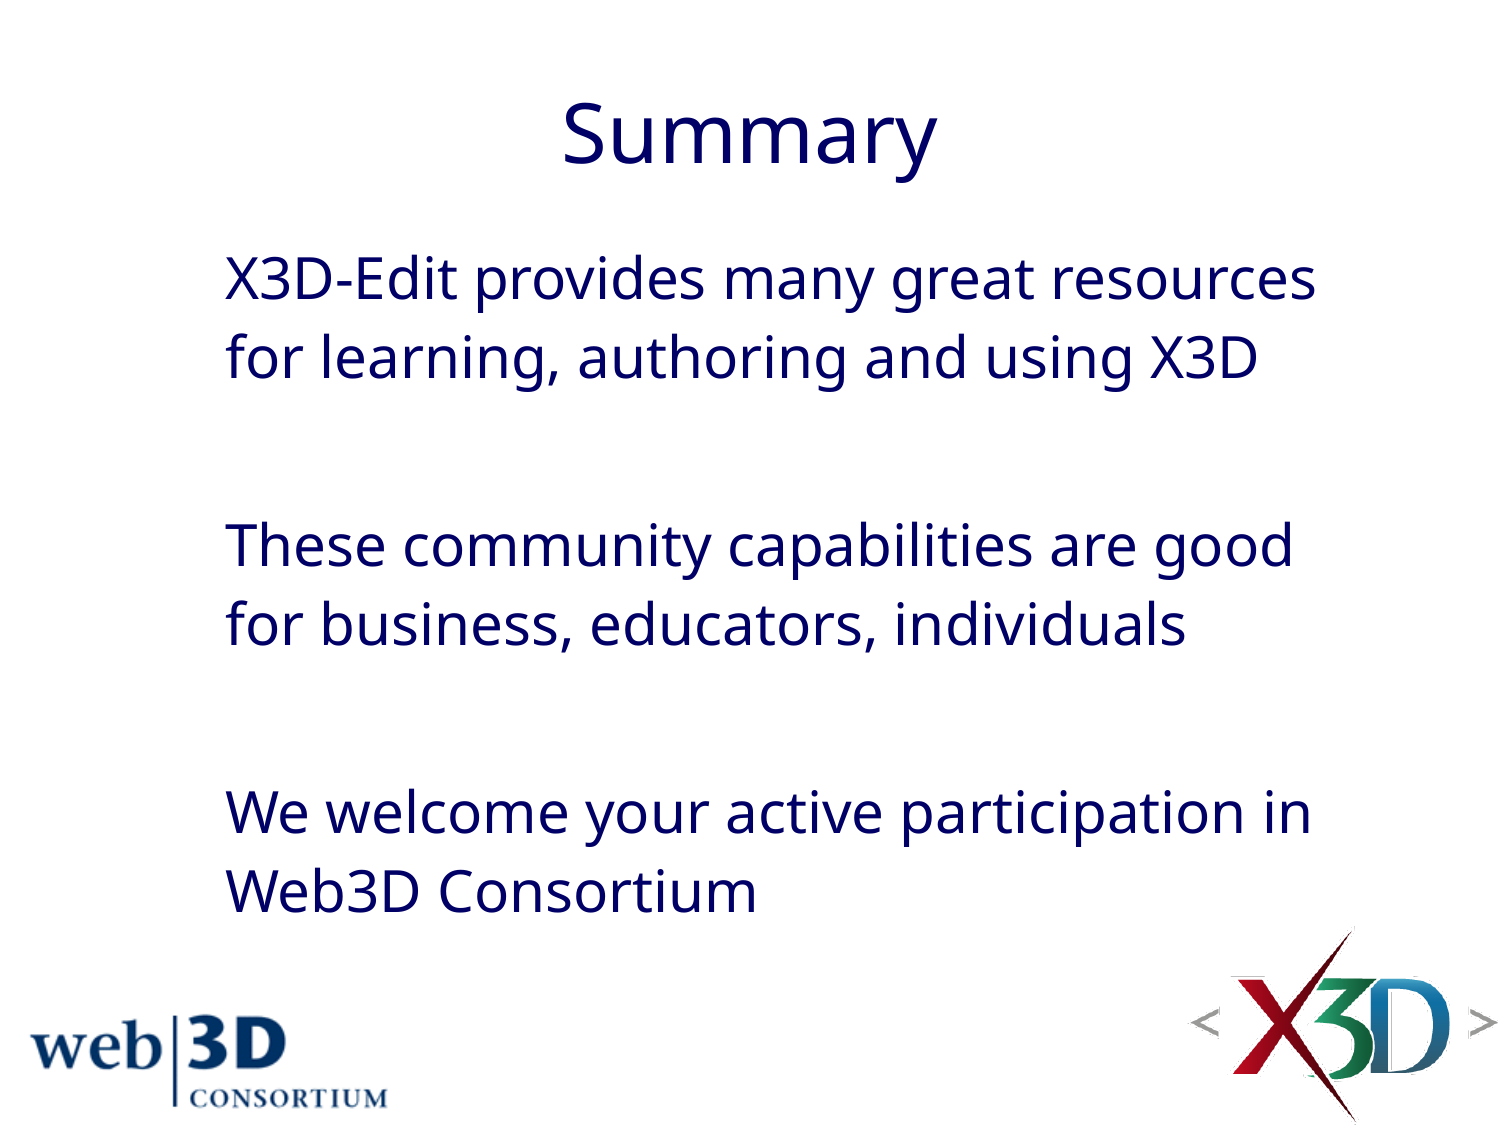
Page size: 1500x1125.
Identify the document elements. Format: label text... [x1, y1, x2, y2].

title Summary [112, 44, 1388, 218]
picture [12, 998, 413, 1118]
picture [1187, 926, 1500, 1125]
list X3D-Edit provides many great resources for learning, authoring and using X3D These community capabilities are good for business, educators, individuals We welcome your active participation in Web3D Consortium [112, 237, 1388, 986]
